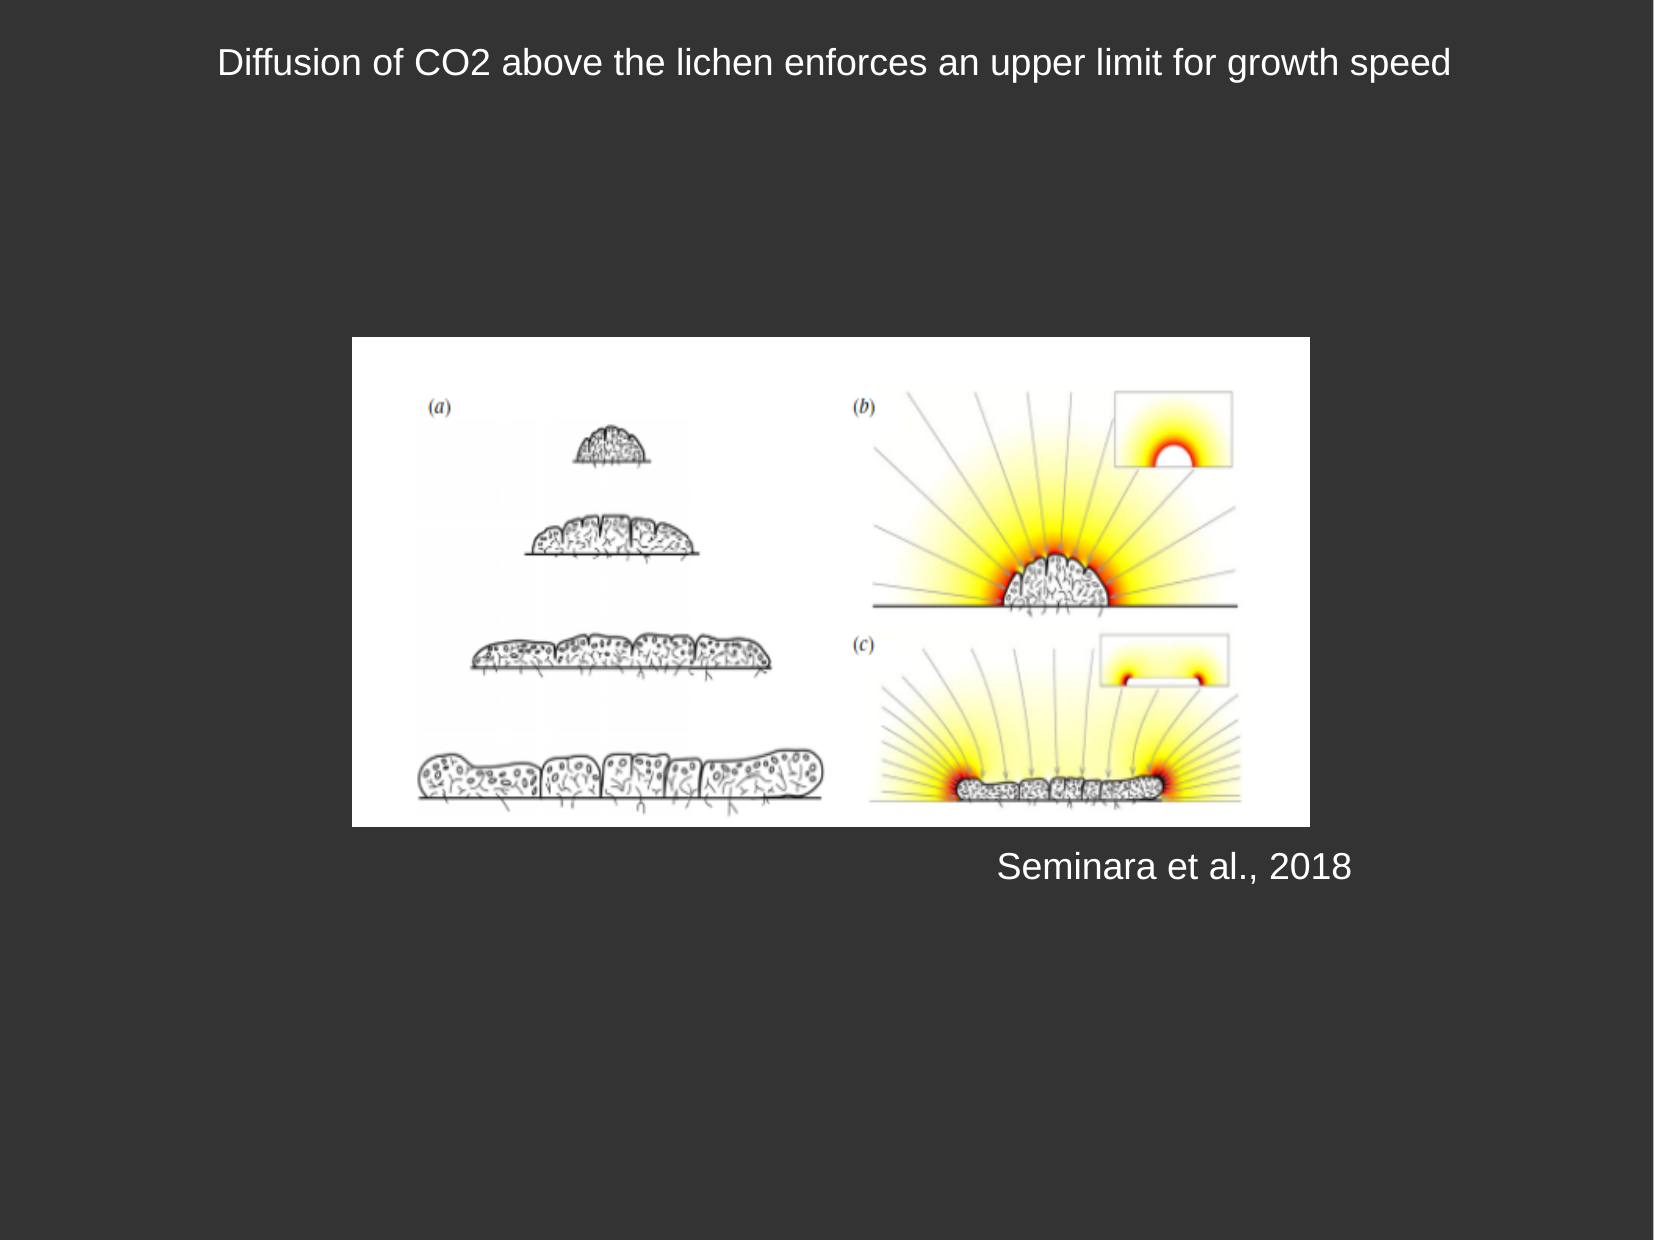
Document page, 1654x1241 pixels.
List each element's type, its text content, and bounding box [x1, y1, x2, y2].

picture [352, 337, 1310, 827]
text_box Diffusion of CO2 above the lichen enforces an upper limit for growth speed [27, 33, 1642, 133]
text_box Seminara et al., 2018 [981, 837, 1421, 1143]
